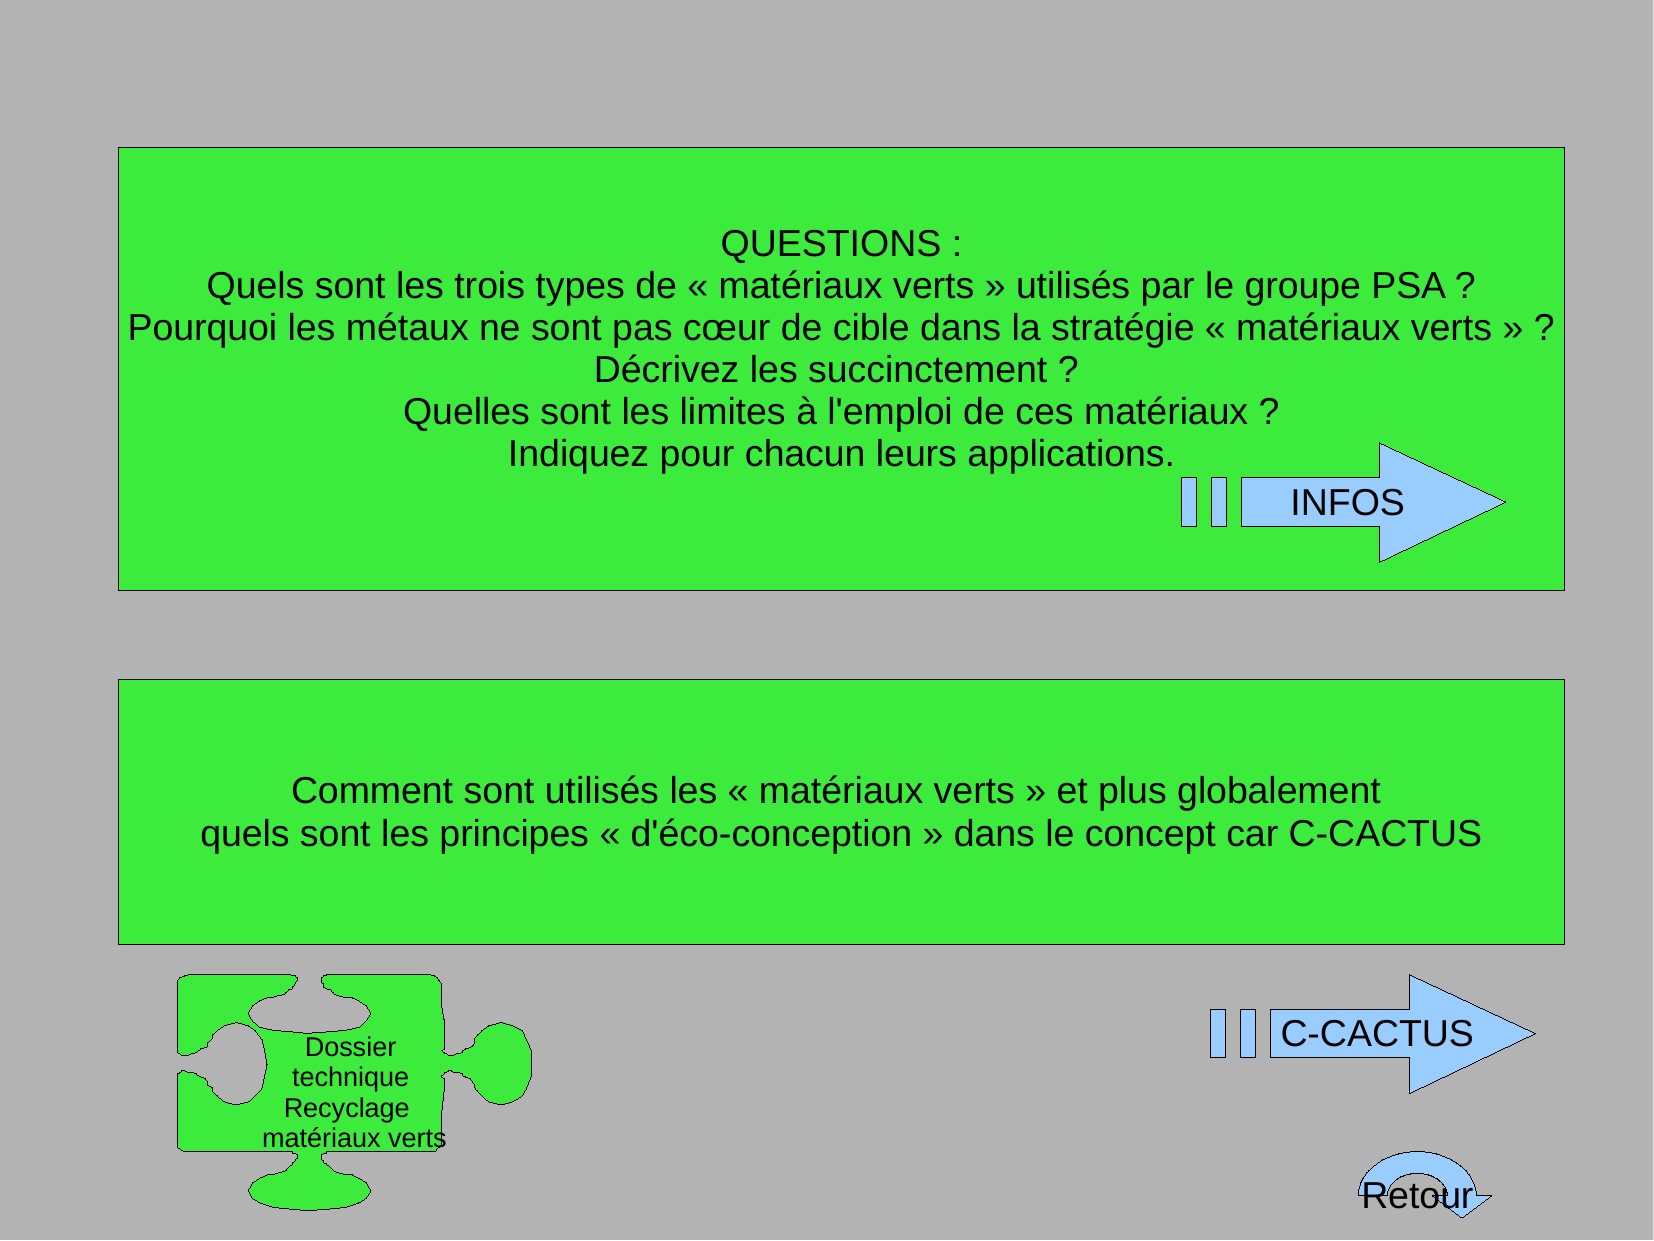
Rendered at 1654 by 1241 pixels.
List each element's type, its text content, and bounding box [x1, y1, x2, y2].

text_box C-CACTUS [1270, 974, 1536, 1094]
text_box Comment sont utilisés les « matériaux verts » et plus globalement quels sont les principes « d'éco-conception » dans le concept car C-CACTUS [118, 679, 1565, 945]
text_box C-CACTUS [1210, 1009, 1226, 1058]
text_box Retour [1358, 1151, 1492, 1218]
text_box QUESTIONS : Quels sont les trois types de « matériaux verts » utilisés par le groupe PSA ? Pourquoi les métaux ne sont pas cœur de cible dans la stratégie « matériaux verts » ? Décrivez les succinctement ? Quelles sont les limites à l'emploi de ces matériaux ? Indiquez pour chacun leurs applications. [118, 147, 1565, 591]
text_box INFOS [1241, 442, 1506, 563]
text_box INFOS [1211, 477, 1227, 527]
text_box Retour [1368, 1185, 1382, 1195]
text_box Dossier technique Recyclage matériaux verts [177, 974, 532, 1211]
text_box C-CACTUS [1240, 1009, 1256, 1058]
text_box INFOS [1181, 477, 1197, 527]
